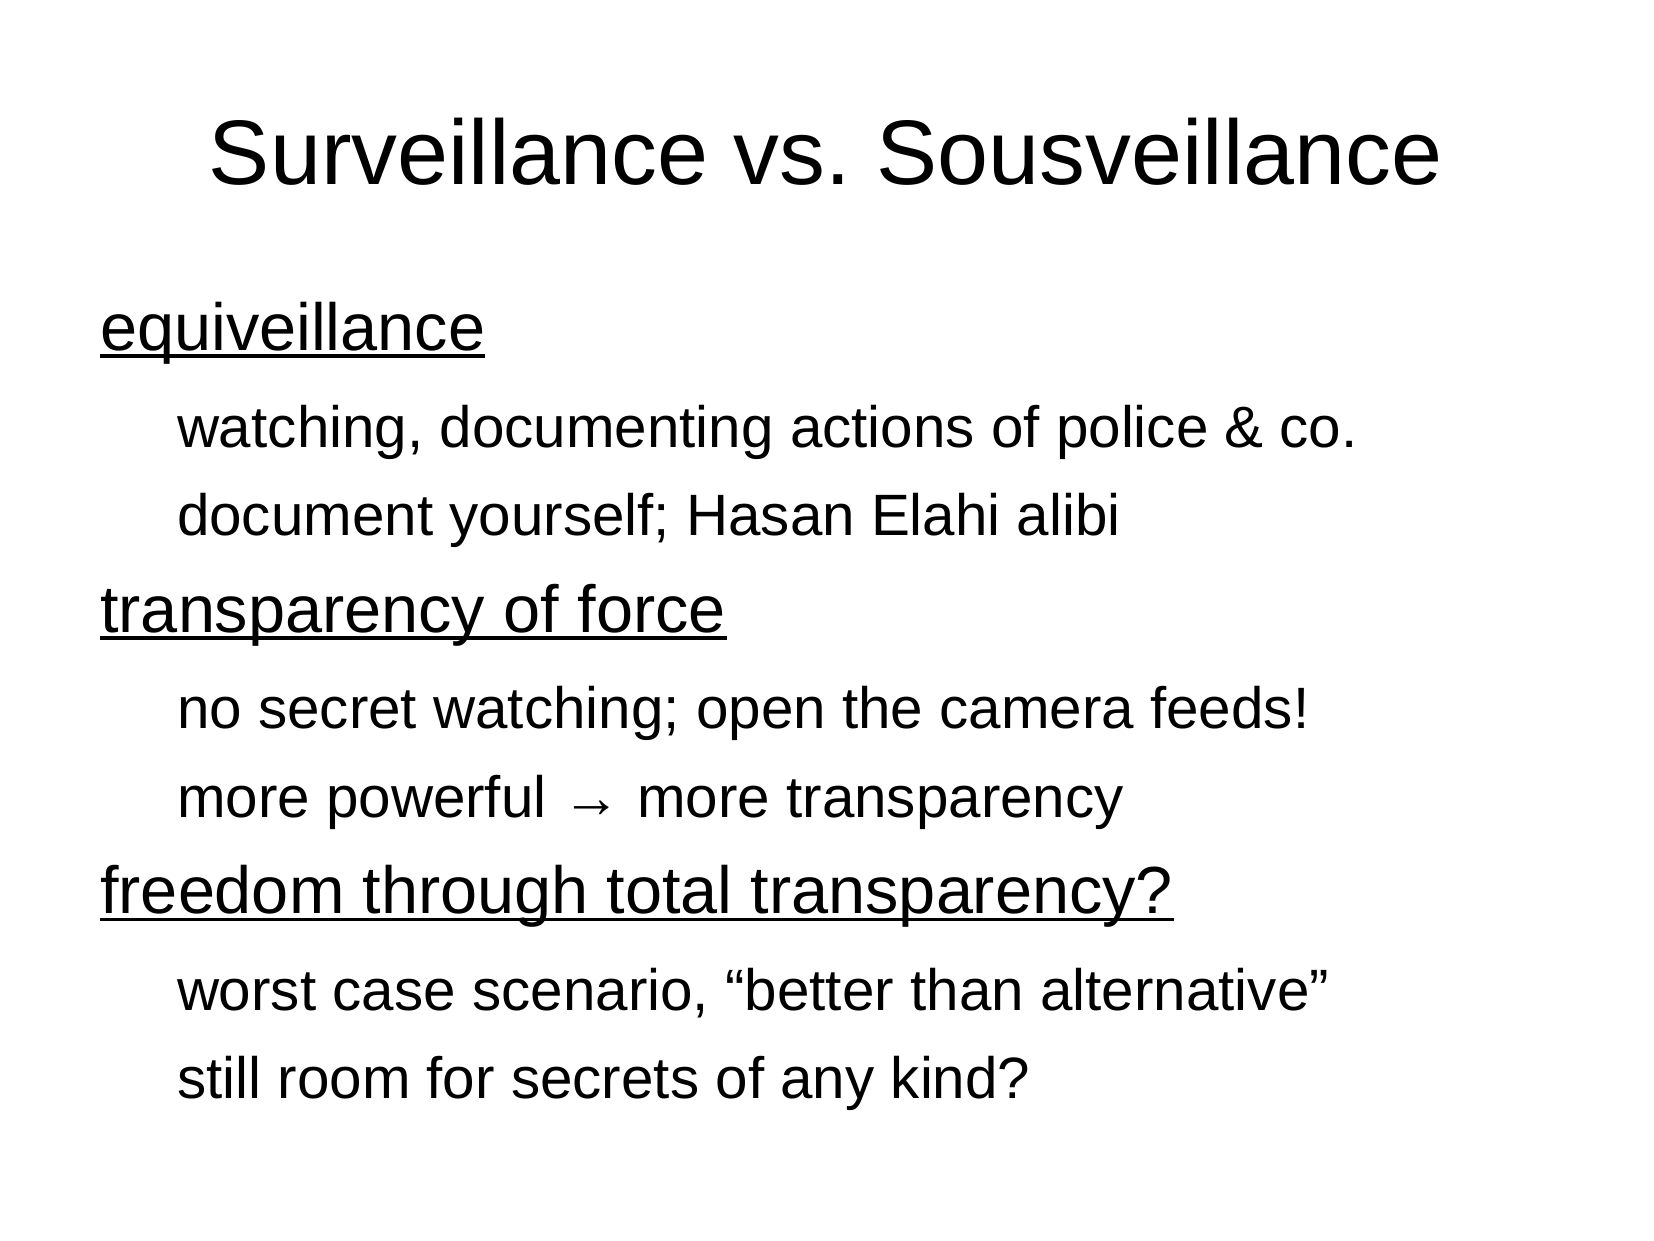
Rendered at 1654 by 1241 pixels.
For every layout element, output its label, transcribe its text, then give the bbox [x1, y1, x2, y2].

list equiveillance watching, documenting actions of police & co. document yourself; Hasan Elahi alibi transparency of force no secret watching; open the camera feeds! more powerful → more transparency freedom through total transparency? worst case scenario, “better than alternative” still room for secrets of any kind? [82, 290, 1571, 1112]
title Surveillance vs. Sousveillance [82, 49, 1571, 257]
